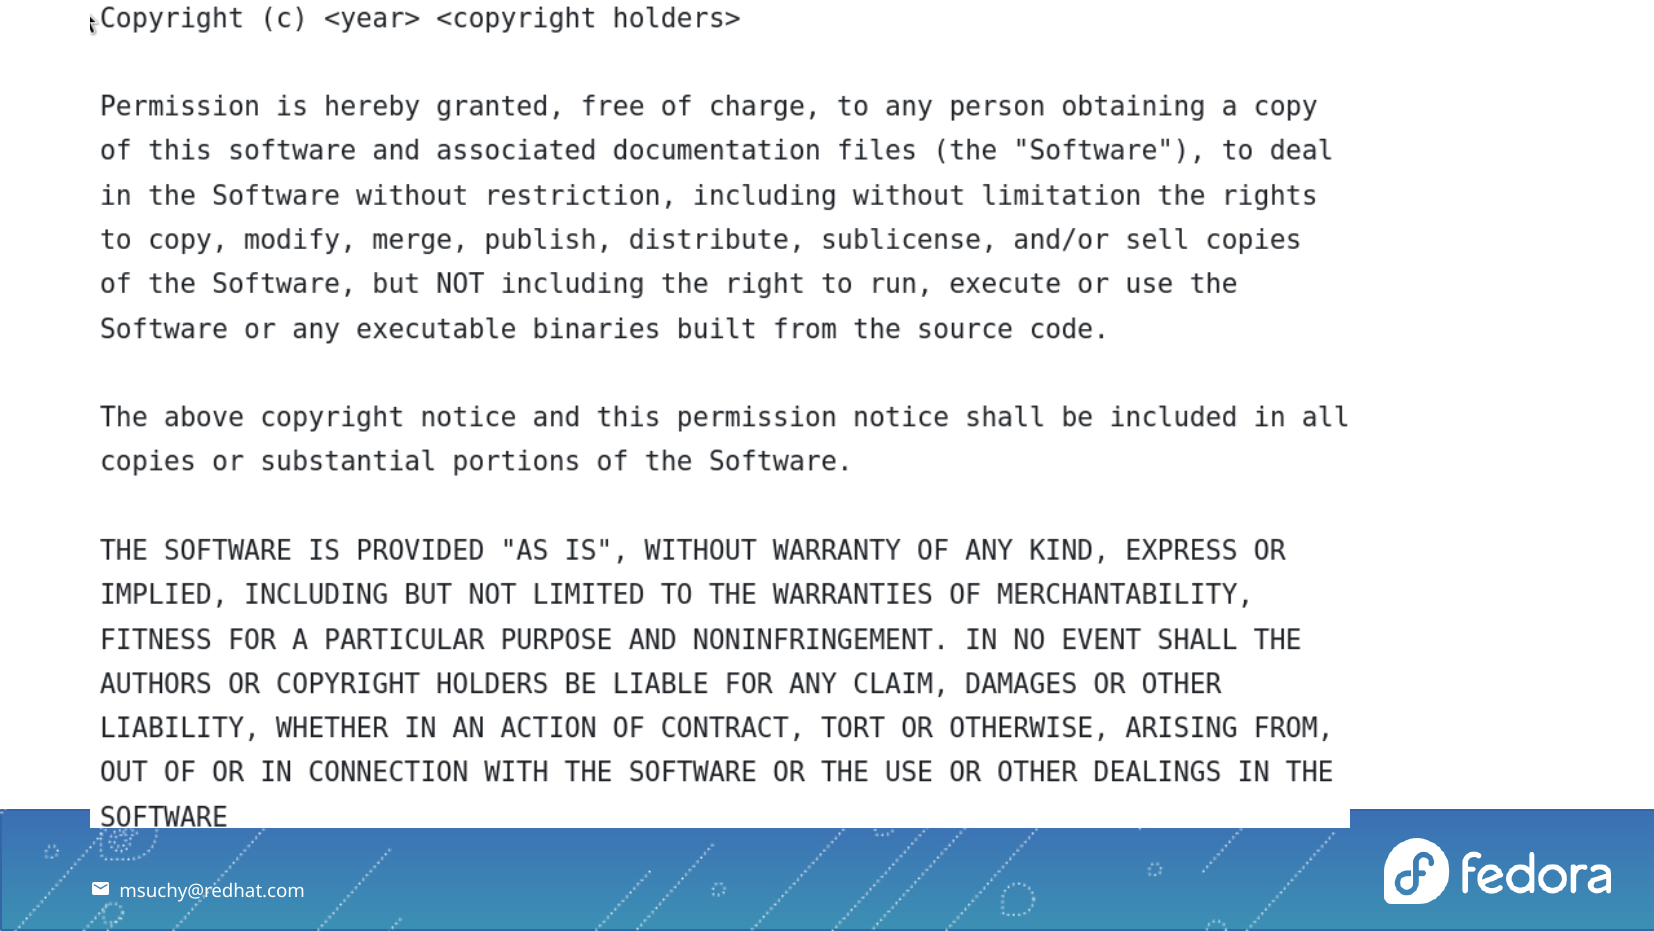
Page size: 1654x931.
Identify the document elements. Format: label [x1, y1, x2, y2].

picture [1384, 838, 1611, 904]
picture [0, 0, 1374, 931]
